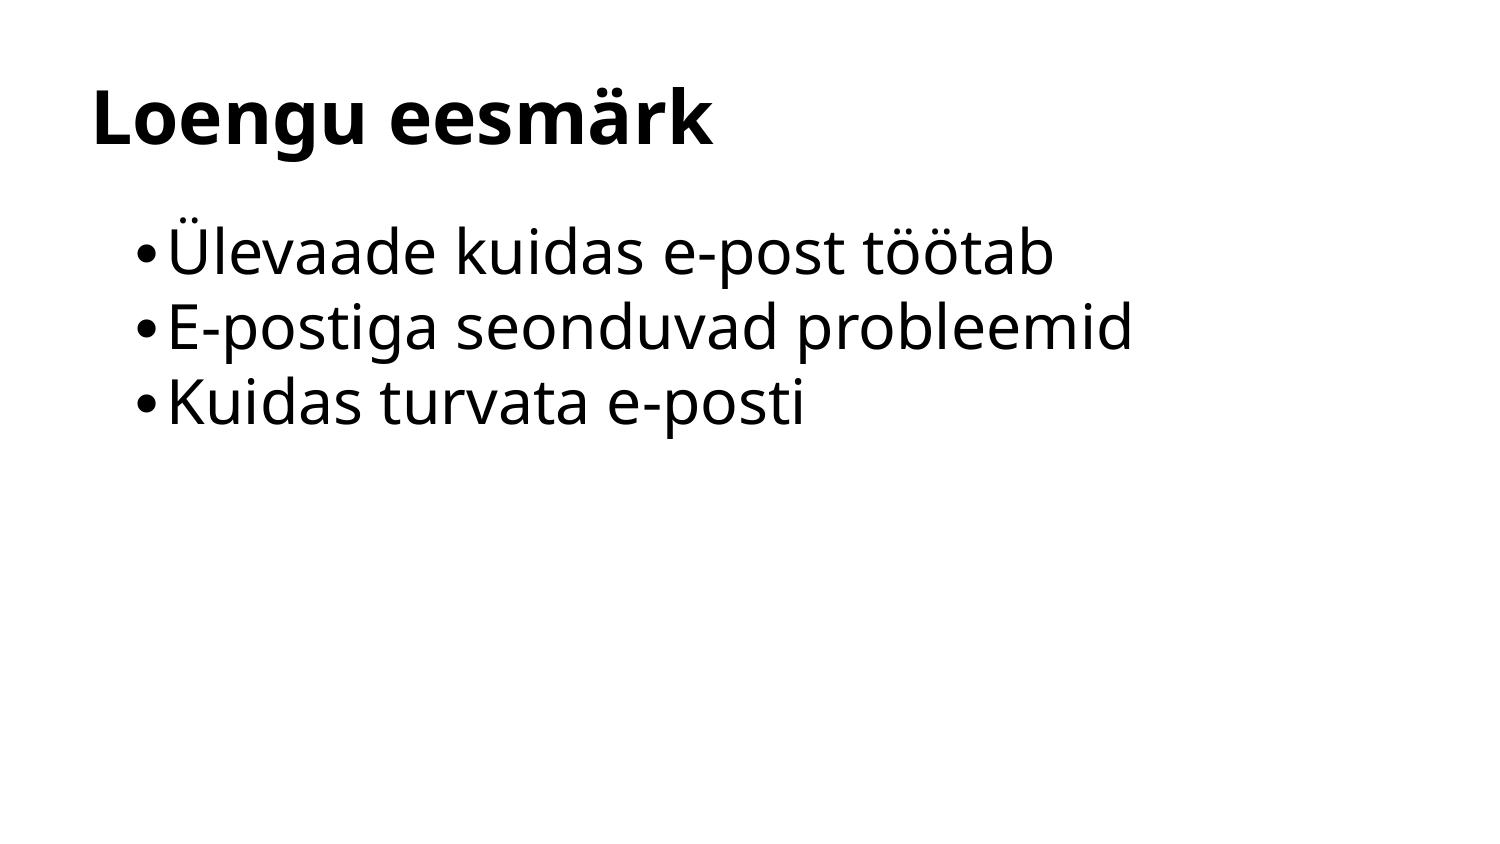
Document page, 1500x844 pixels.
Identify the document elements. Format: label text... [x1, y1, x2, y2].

title Loengu eesmärk [75, 33, 1425, 175]
list Ülevaade kuidas e-post töötab E-postiga seonduvad probleemid Kuidas turvata e-posti [75, 196, 1425, 808]
